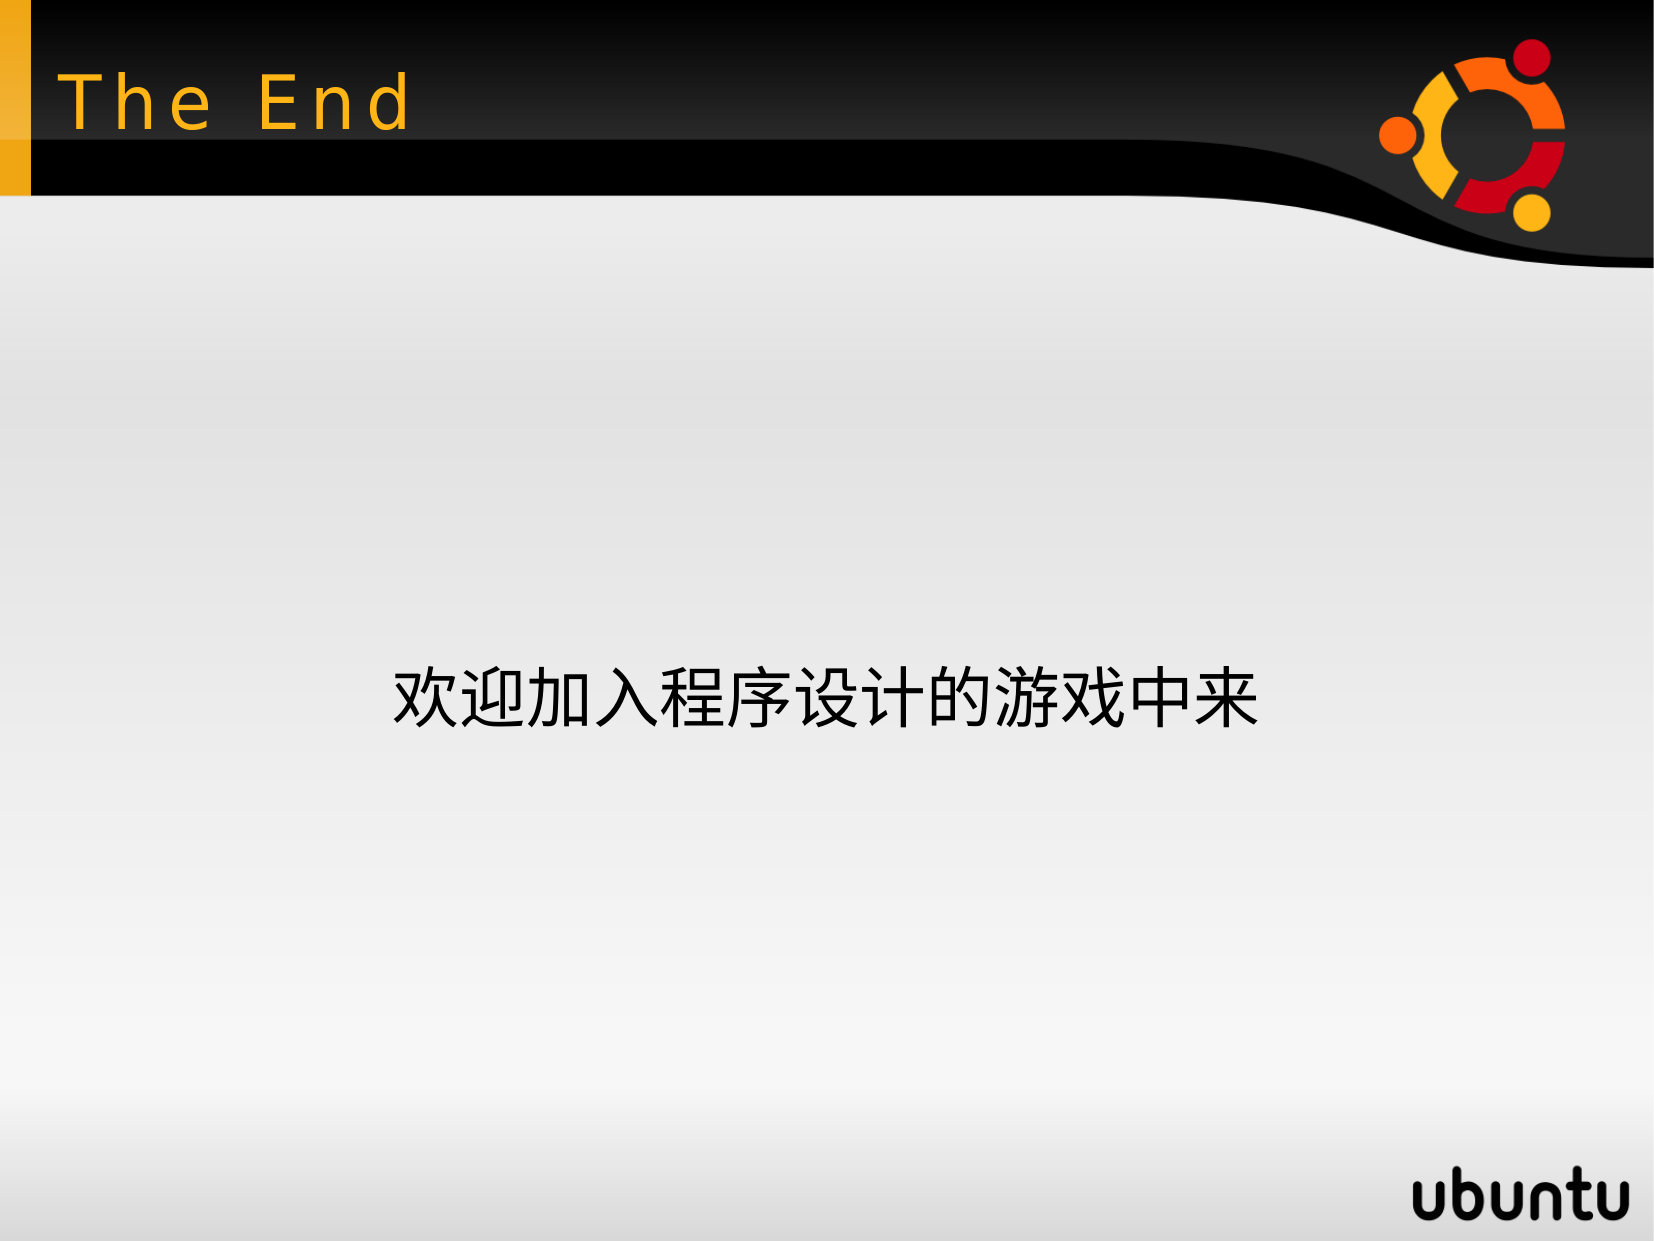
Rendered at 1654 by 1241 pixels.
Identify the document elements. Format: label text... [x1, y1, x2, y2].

picture [0, 0, 1654, 1241]
title The End [59, 29, 1270, 178]
subtitle 欢迎加入程序设计的游戏中来 [82, 297, 1571, 1102]
